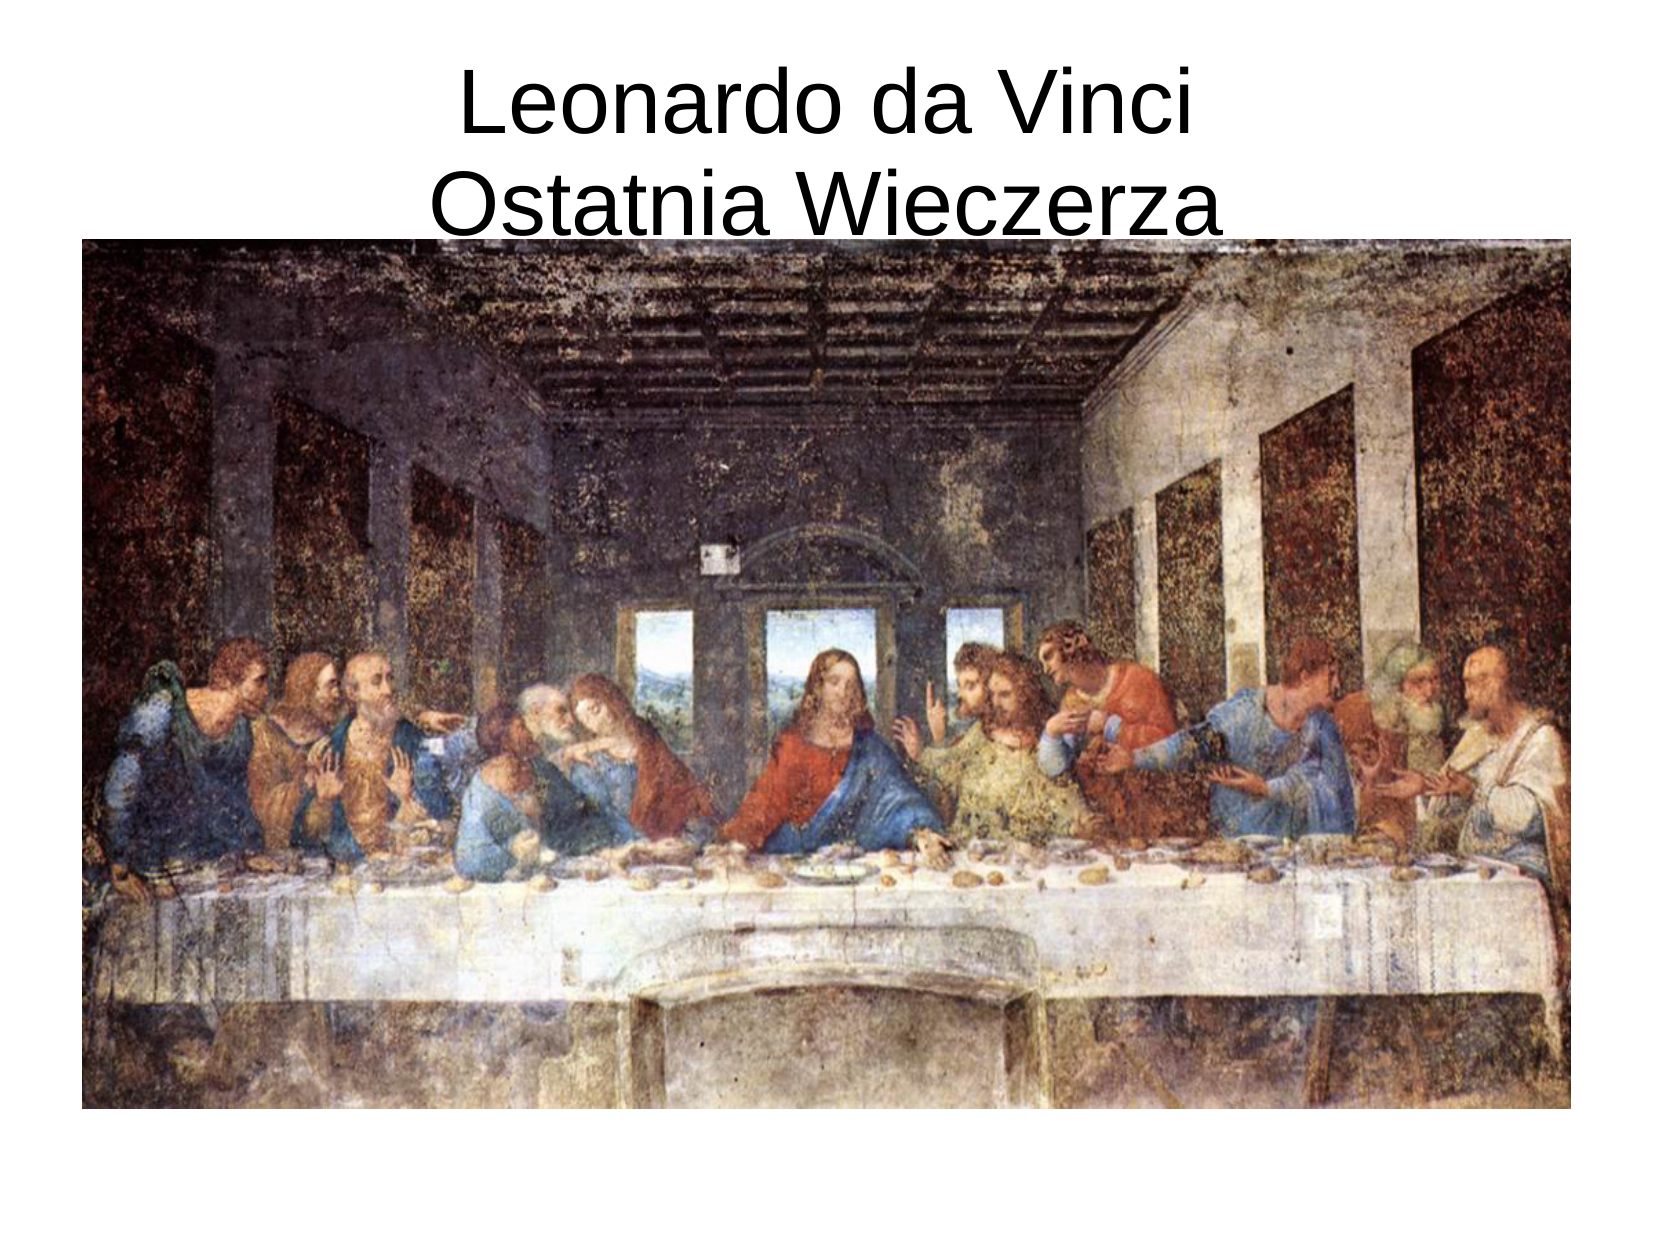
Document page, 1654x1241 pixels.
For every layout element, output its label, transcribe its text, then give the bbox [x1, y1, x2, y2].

title Leonardo da Vinci Ostatnia Wieczerza [82, 49, 1571, 239]
picture [82, 239, 1571, 1109]
